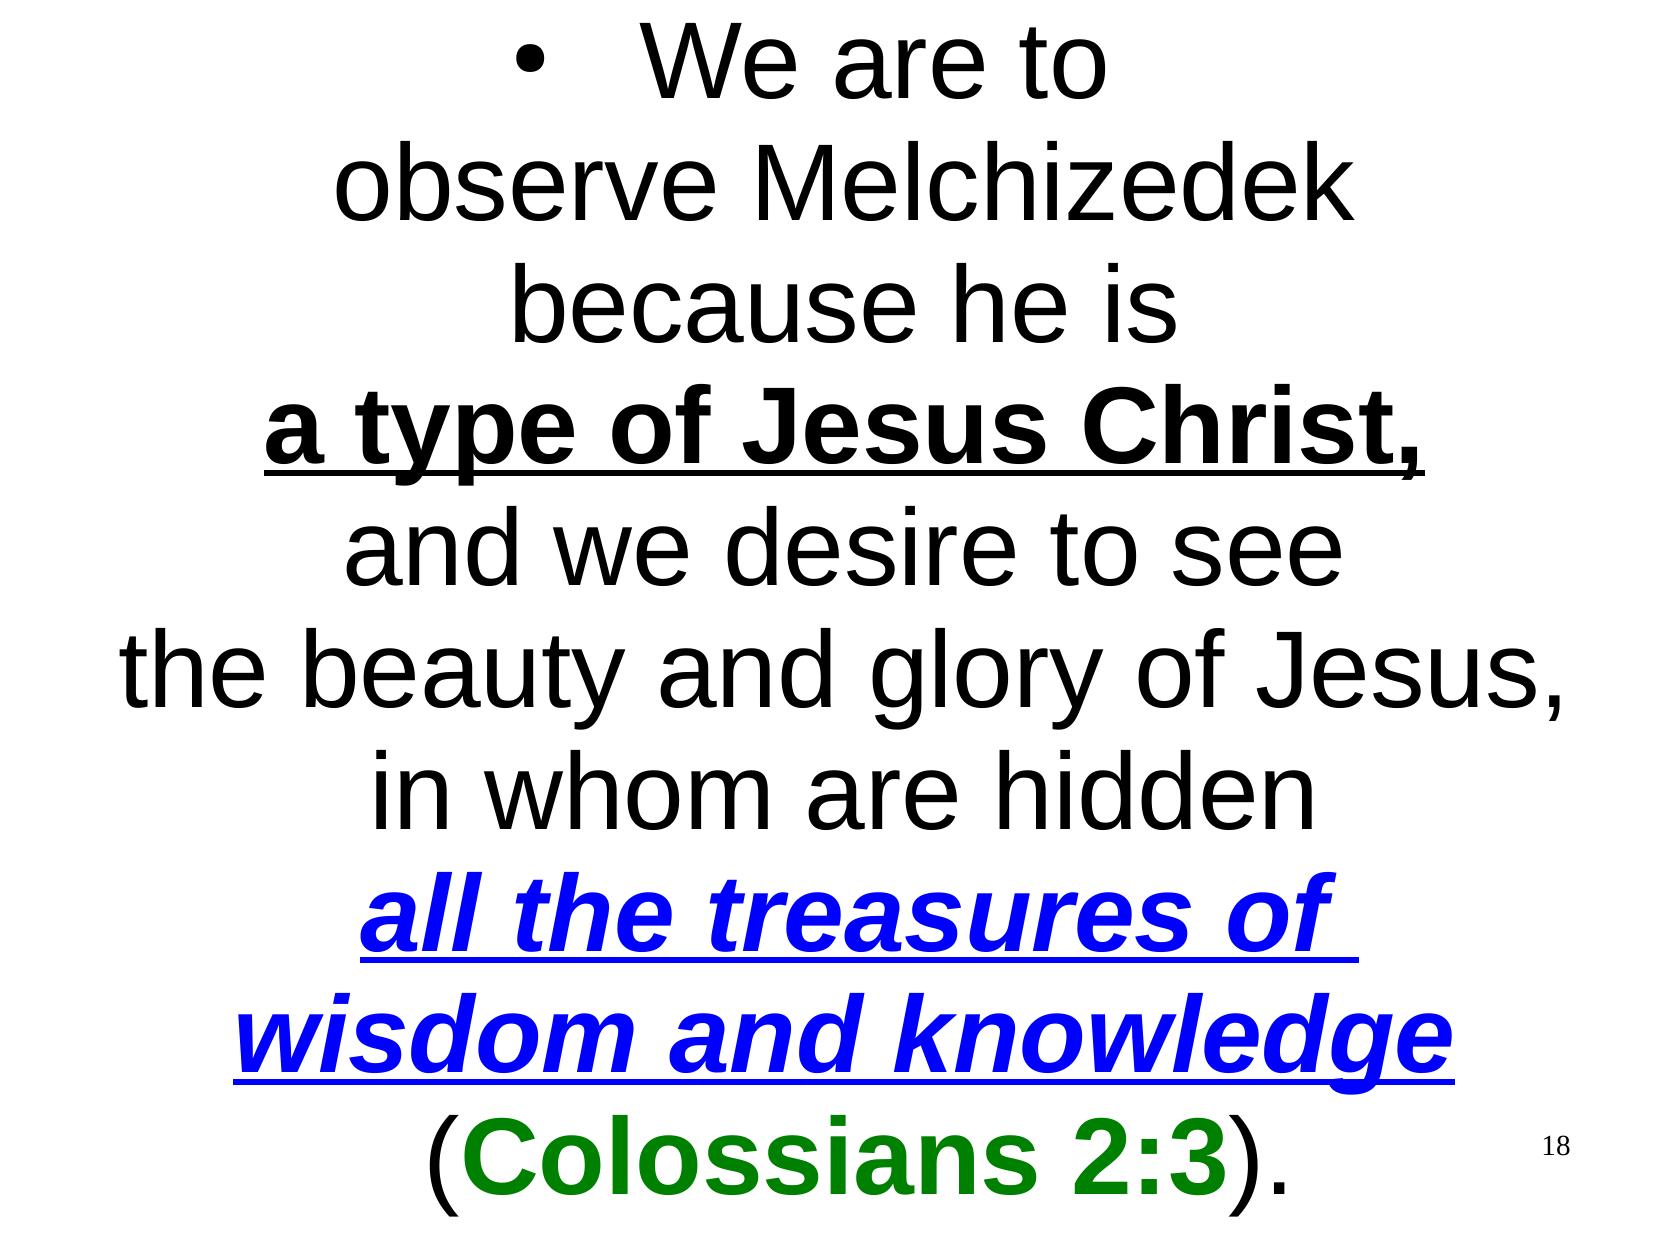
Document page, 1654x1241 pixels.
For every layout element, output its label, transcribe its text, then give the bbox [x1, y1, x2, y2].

list We are to observe Melchizedek because he is a type of Jesus Christ, and we desire to see the beauty and glory of Jesus, in whom are hidden all the treasures of wisdom and knowledge (Colossians 2:3). [37, 0, 1613, 1238]
